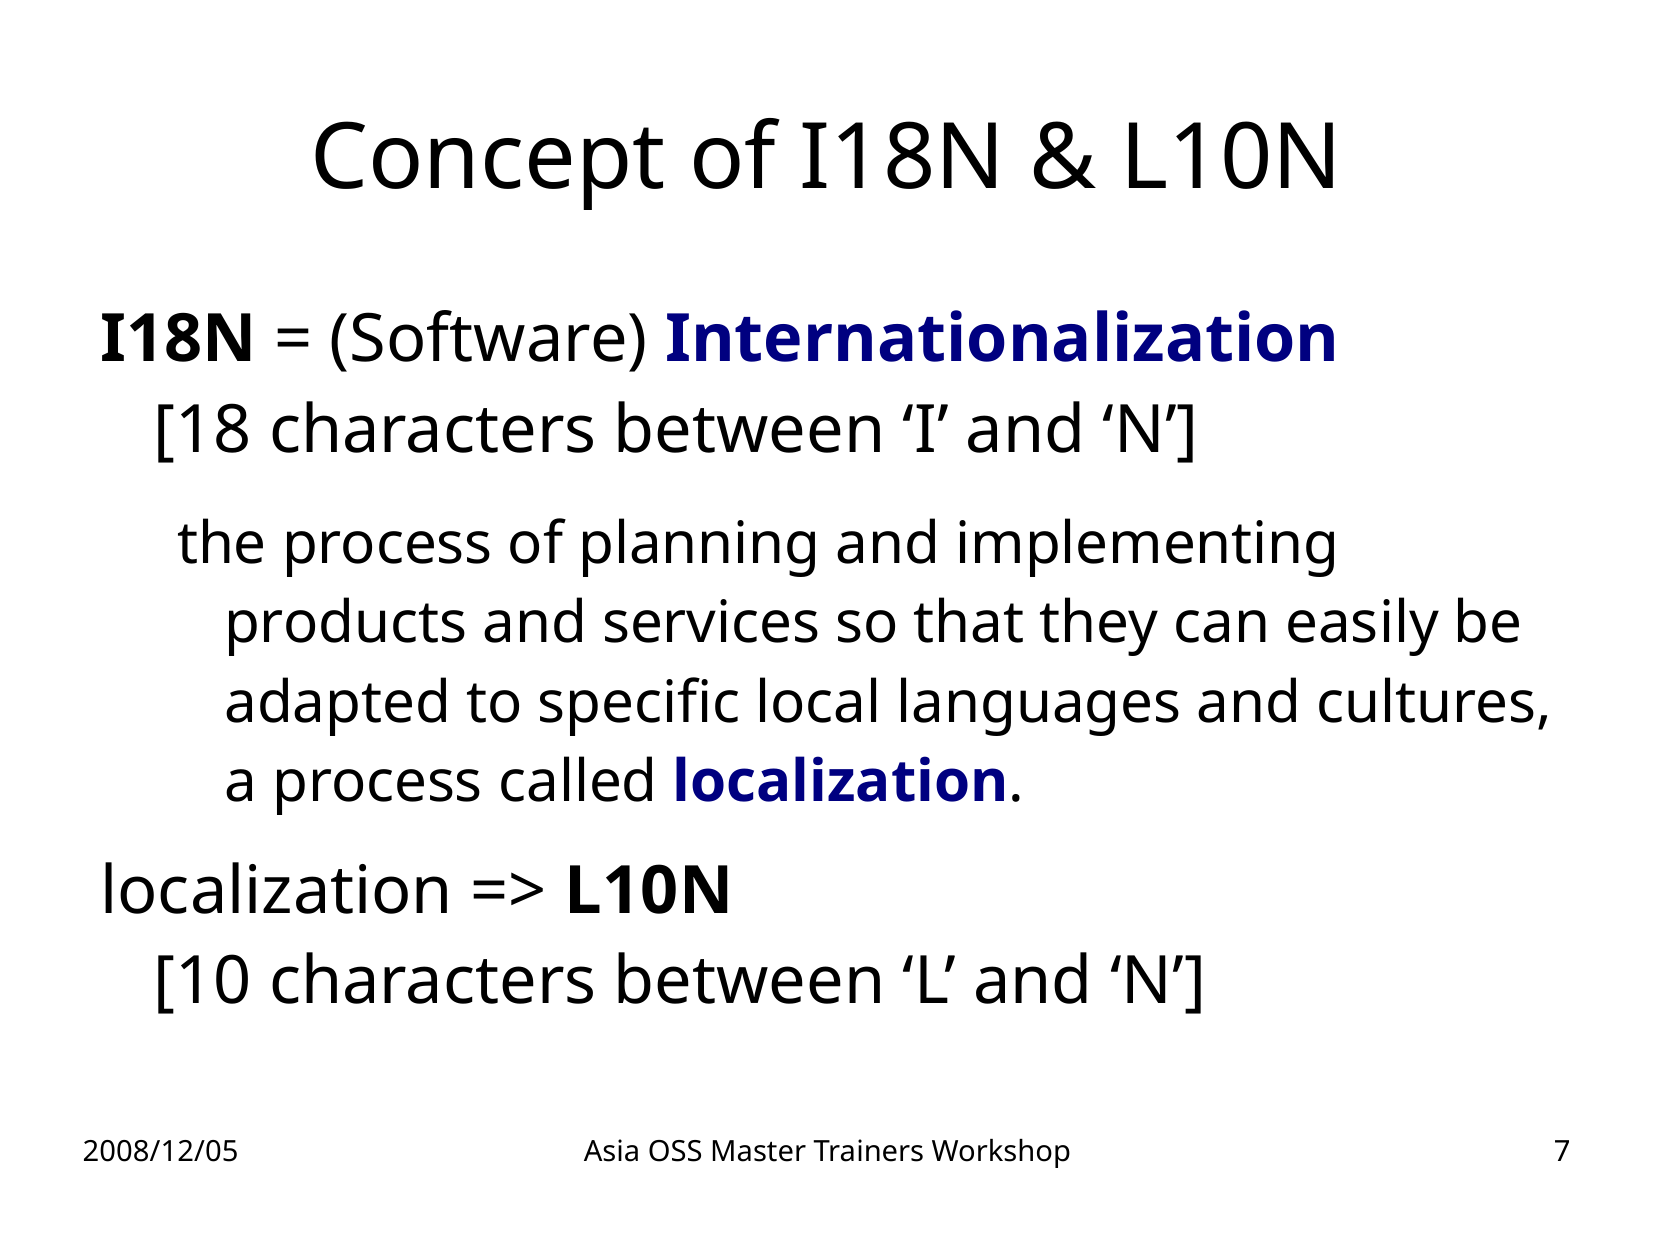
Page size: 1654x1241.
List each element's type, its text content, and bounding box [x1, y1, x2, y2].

list I18N = (Software) Internationalization [18 characters between ‘I’ and ‘N’] the process of planning and implementing products and services so that they can easily be adapted to specific local languages and cultures, a process called localization. localization => L10N [10 characters between ‘L’ and ‘N’] [82, 290, 1571, 1094]
title Concept of I18N & L10N [82, 49, 1571, 257]
